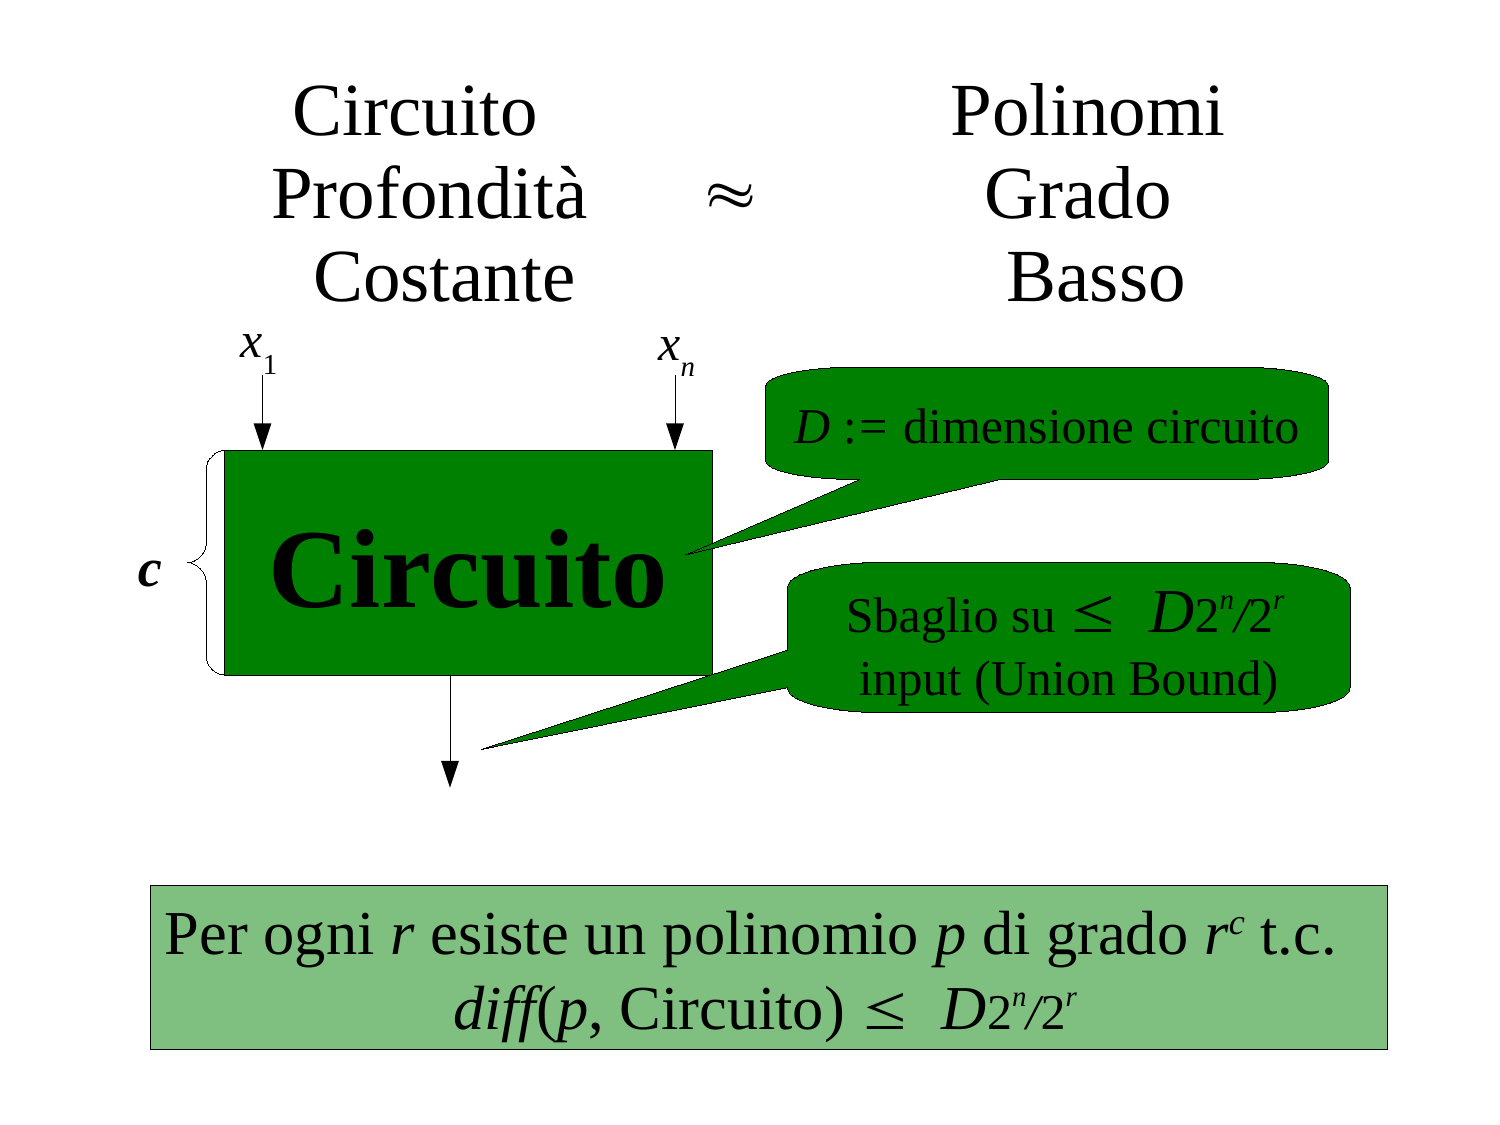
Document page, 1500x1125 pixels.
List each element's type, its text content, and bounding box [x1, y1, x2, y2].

text_box x1 [202, 300, 316, 388]
text_box Circuito [224, 450, 713, 676]
text_box xn [620, 302, 733, 390]
text_box c [112, 525, 188, 605]
title Circuito Polinomi Profondità ≈ Grado Costante Basso [112, 69, 1387, 319]
text_box Sbaglio su ≤ D2n/2r input (Union Bound) [481, 562, 1351, 750]
text_box Per ogni r esiste un polinomio p di grado rc t.c. diff(p, Circuito) ≤ D2n/2r [150, 885, 1388, 1050]
text_box D := dimensione circuito [685, 367, 1329, 555]
